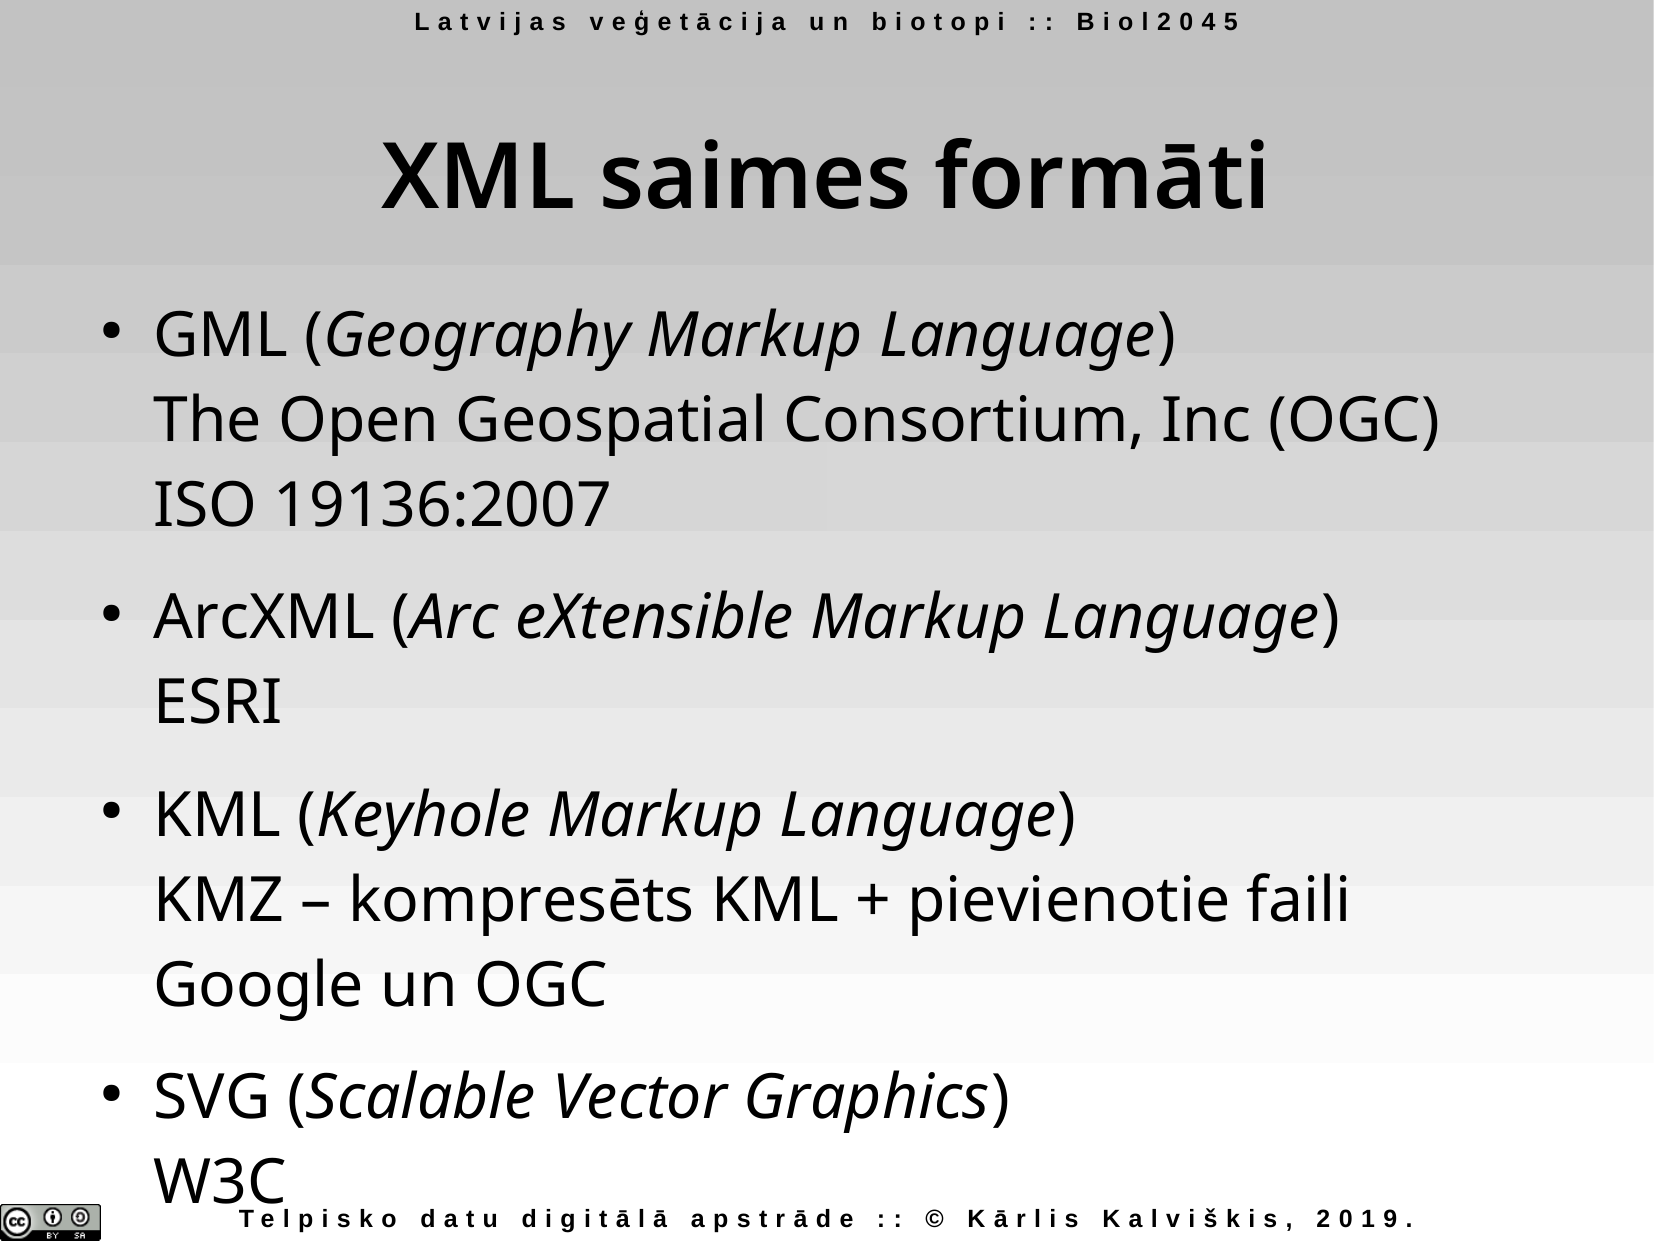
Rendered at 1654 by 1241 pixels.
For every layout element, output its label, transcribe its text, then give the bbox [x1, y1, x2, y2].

picture [0, 0, 1654, 1241]
title XML saimes formāti [29, 49, 1625, 296]
list GML (Geography Markup Language) The Open Geospatial Consortium, Inc (OGC) ISO 19136:2007 ArcXML (Arc eXtensible Markup Language) ESRI KML (Keyhole Markup Language) KMZ – kompresēts KML + pievienotie faili Google un OGC SVG (Scalable Vector Graphics) W3C [82, 289, 1571, 1120]
